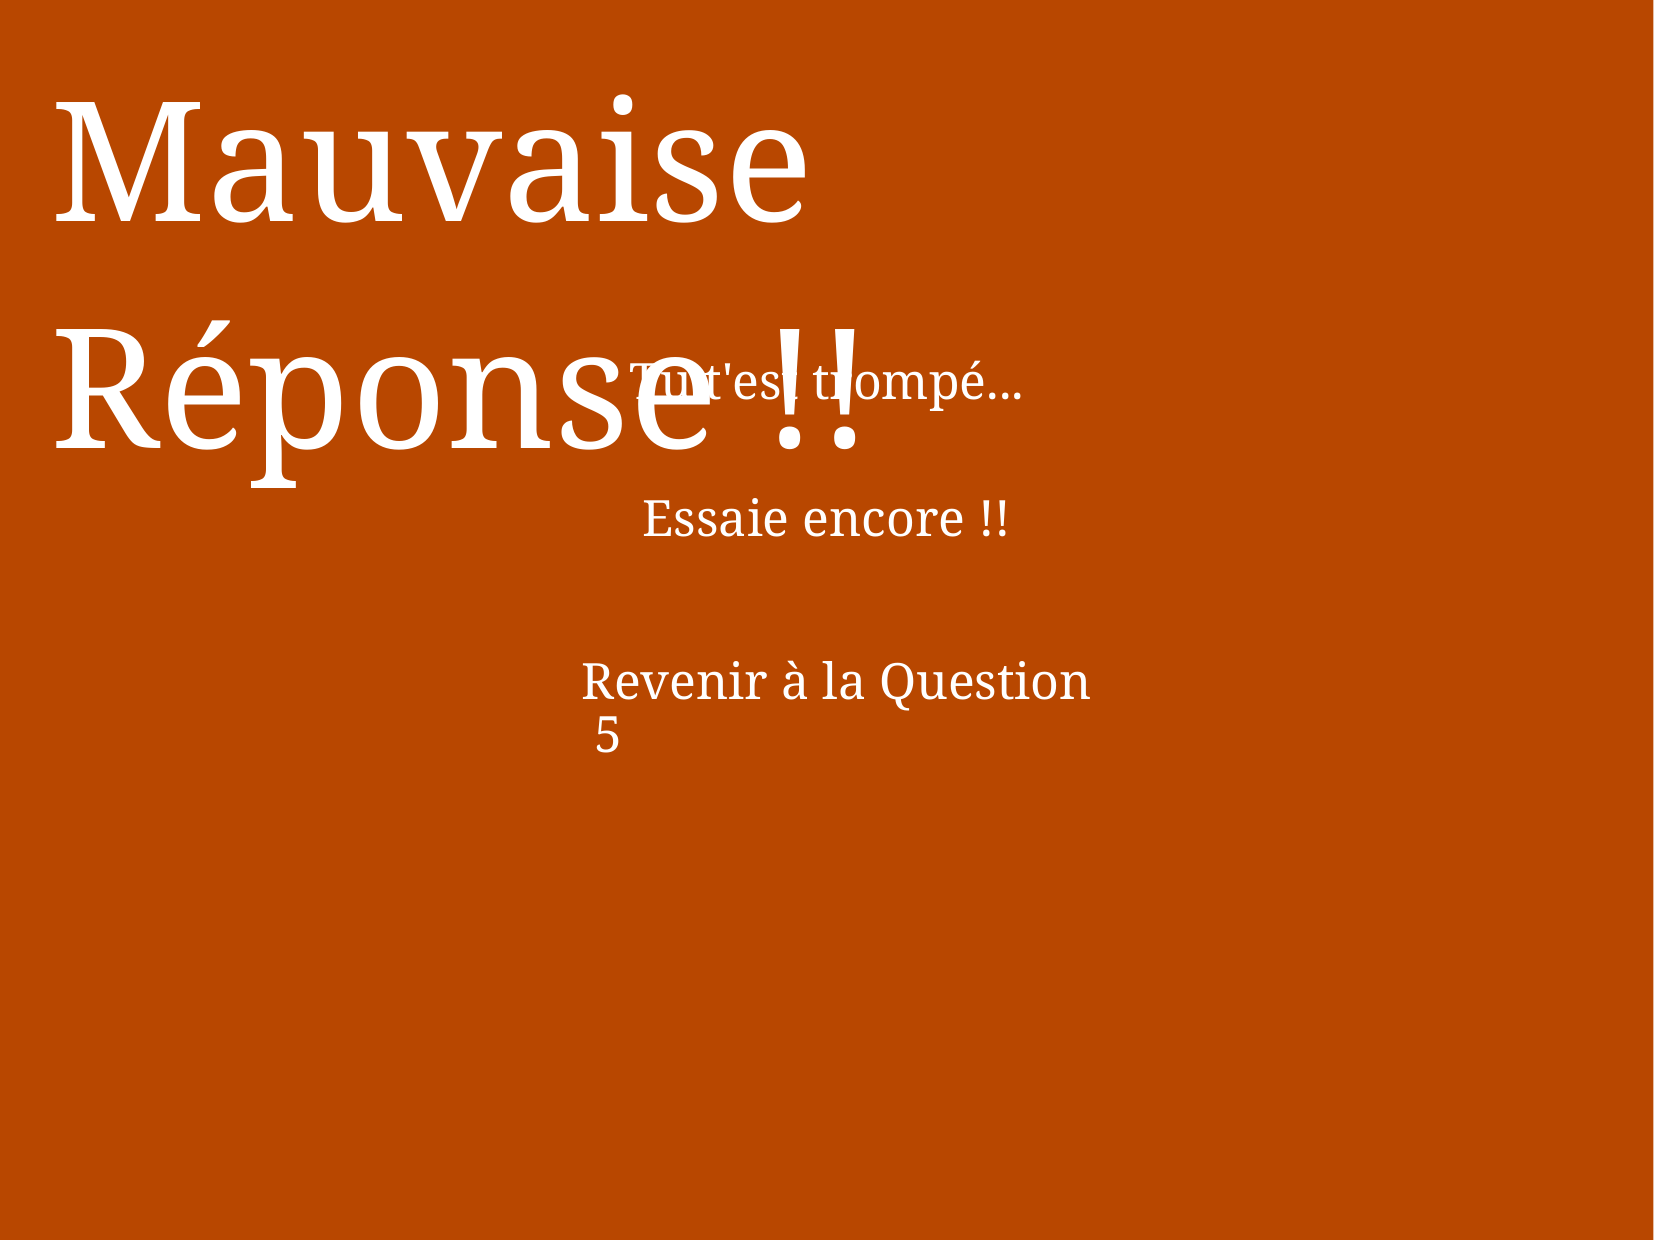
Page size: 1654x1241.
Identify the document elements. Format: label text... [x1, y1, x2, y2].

text_box Tu t'est trompé... Essaie encore !! [342, 339, 1312, 556]
text_box Revenir à la Question 5 [566, 638, 1110, 721]
text_box Mauvaise Réponse !! [35, 35, 1595, 276]
